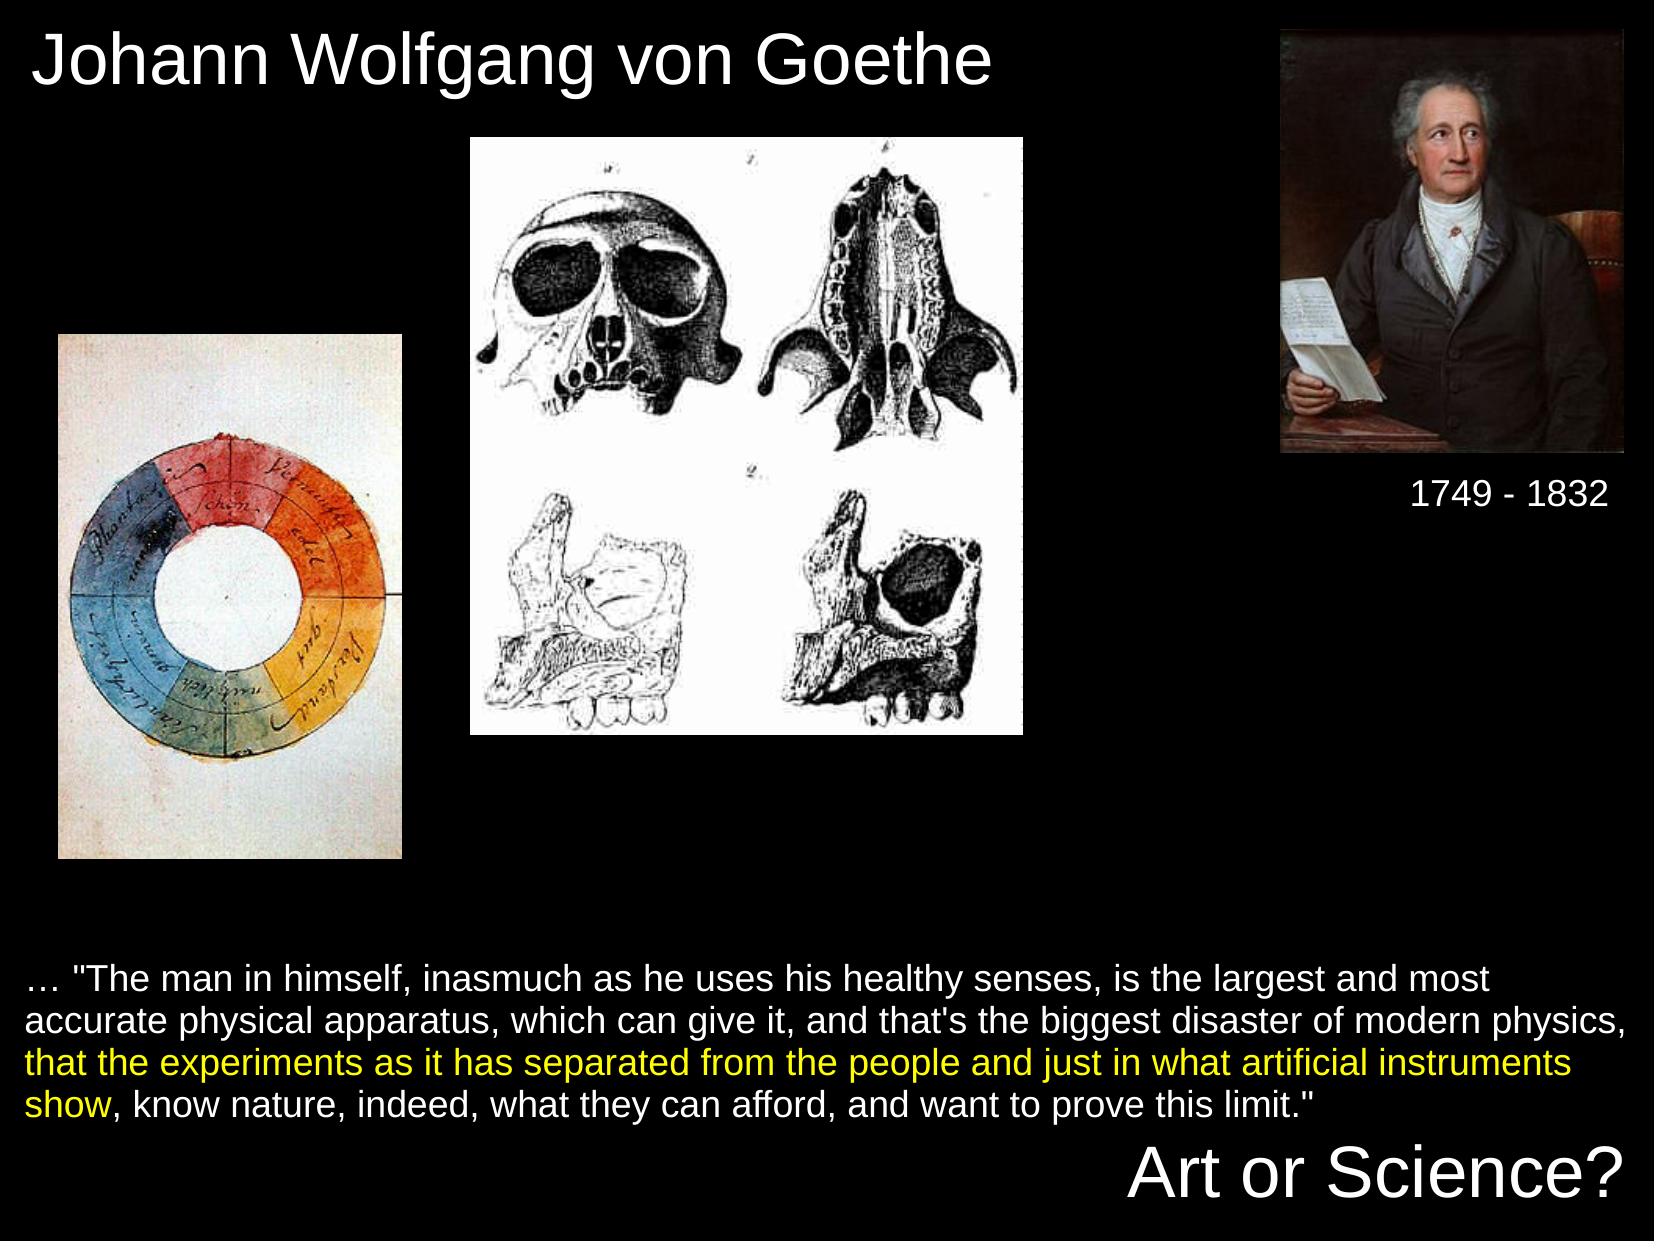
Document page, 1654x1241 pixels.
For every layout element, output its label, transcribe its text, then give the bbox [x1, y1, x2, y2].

picture [1280, 29, 1624, 453]
text_box 1749 - 1832 [1384, 464, 1628, 522]
text_box Art or Science? [11, 1124, 1641, 1221]
picture [58, 334, 402, 859]
picture [470, 137, 1023, 735]
text_box … "The man in himself, inasmuch as he uses his healthy senses, is the largest and most accurate physical apparatus, which can give it, and that's the biggest disaster of modern physics, that the experiments as it has separated from the people and just in what artificial instruments show, know nature, indeed, what they can afford, and want to prove this limit." [9, 950, 1654, 1134]
text_box Johann Wolfgang von Goethe [16, 11, 1638, 190]
